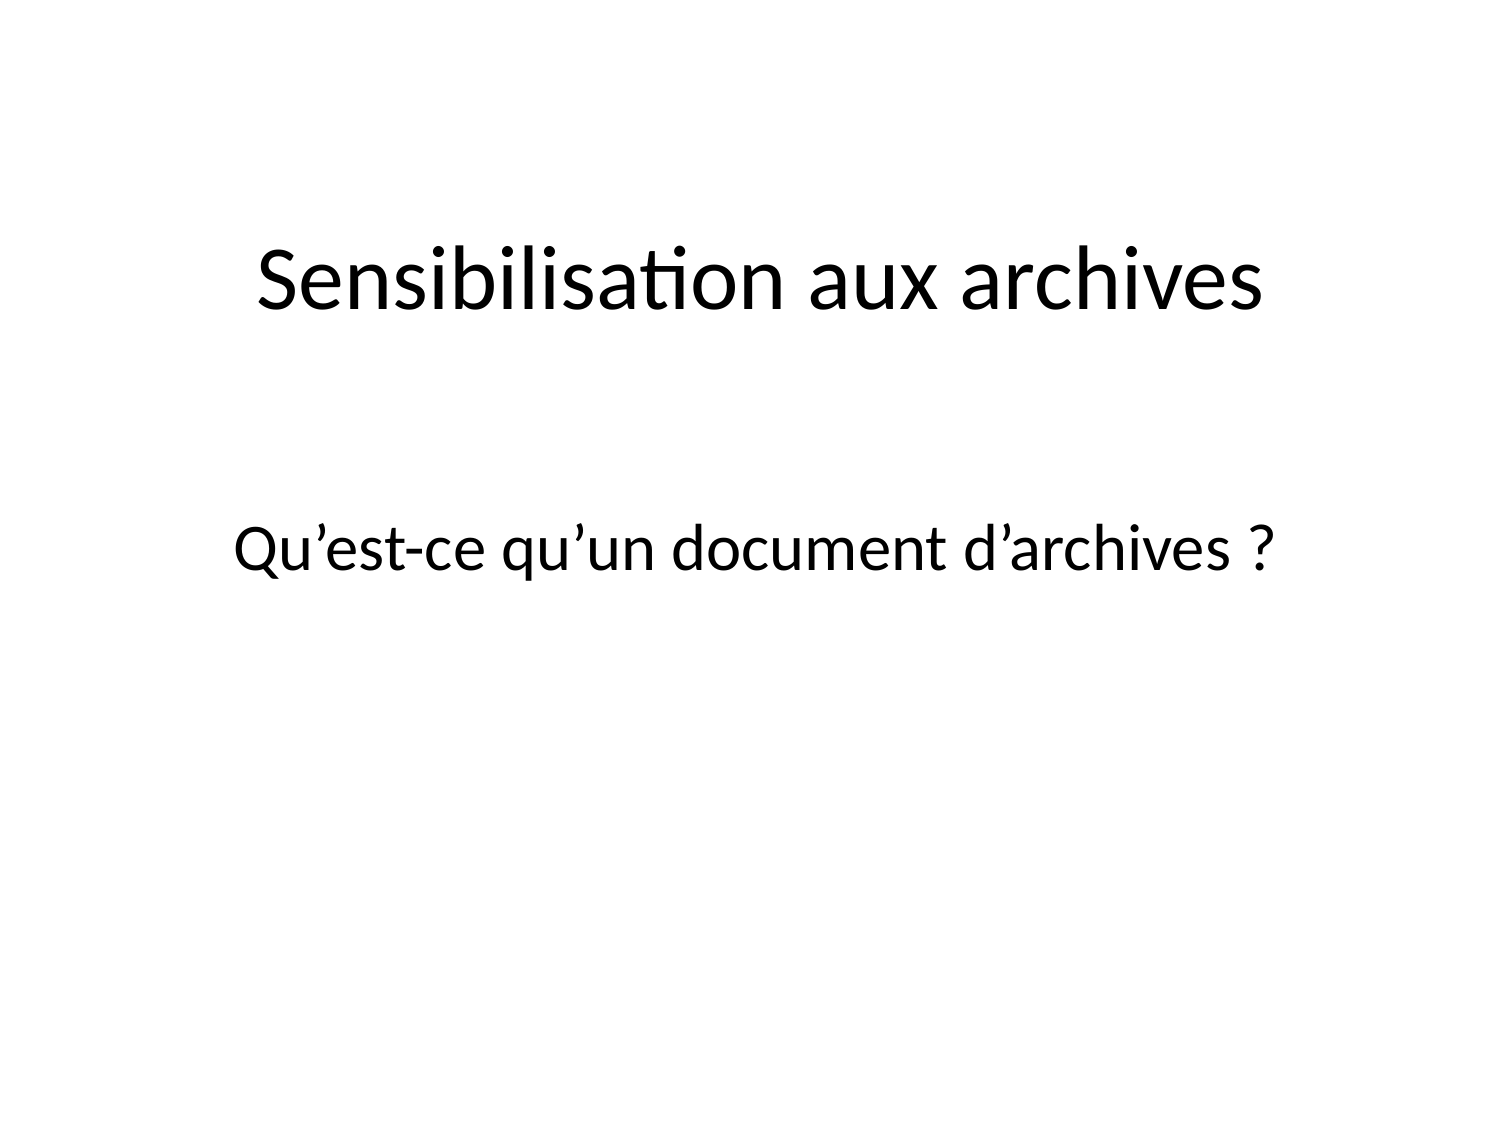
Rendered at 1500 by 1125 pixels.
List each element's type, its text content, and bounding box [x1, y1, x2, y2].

subtitle Qu’est-ce qu’un document d’archives ? [147, 503, 1364, 964]
title Sensibilisation aux archives [123, 90, 1399, 456]
